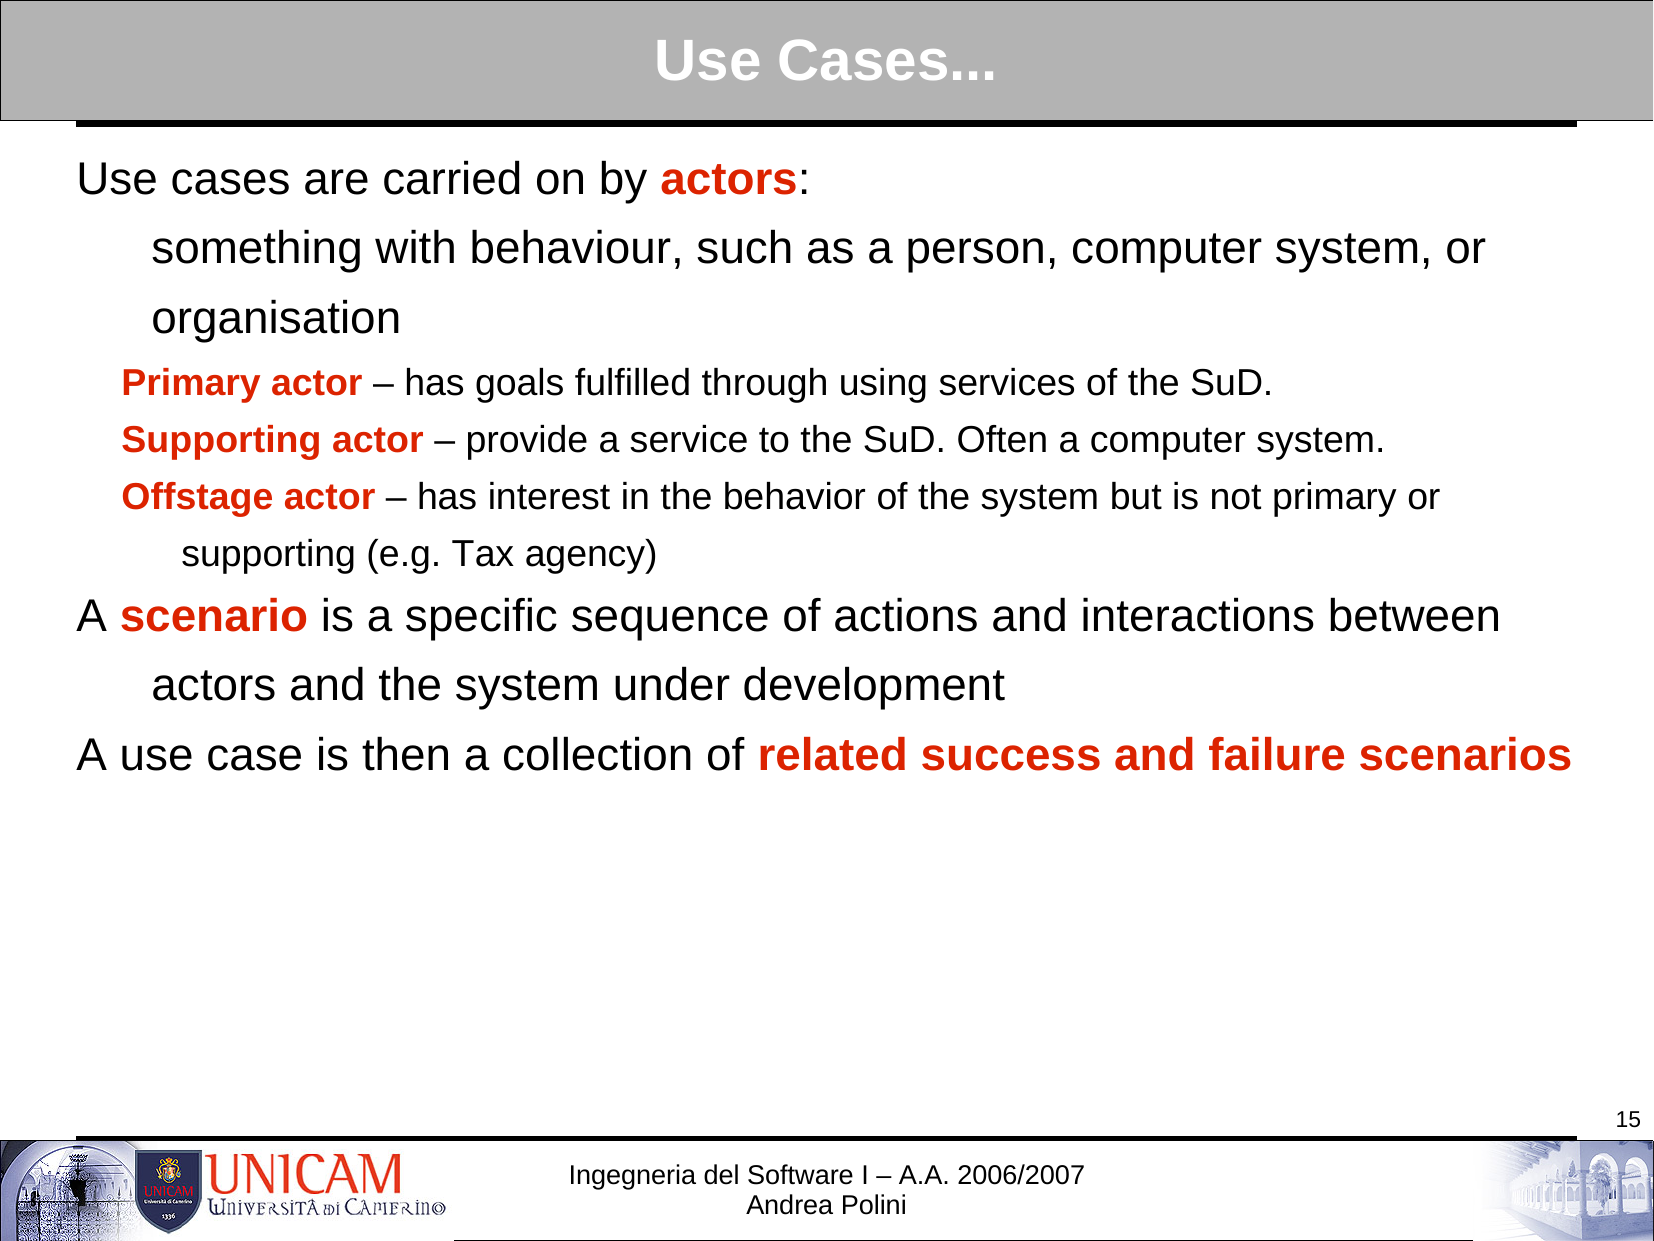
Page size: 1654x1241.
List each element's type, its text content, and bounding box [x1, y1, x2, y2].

picture [1473, 1141, 1654, 1241]
title Use Cases... [0, 0, 1653, 121]
list Use cases are carried on by actors: something with behaviour, such as a person, computer system, or organisation Primary actor – has goals fulfilled through using services of the SuD. Supporting actor – provide a service to the SuD. Often a computer system. Offstage actor – has interest in the behavior of the system but is not primary or supporting (e.g. Tax agency) A scenario is a specific sequence of actions and interactions between actors and the system under development A use case is then a collection of related success and failure scenarios [76, 152, 1577, 1048]
picture [0, 1141, 454, 1241]
